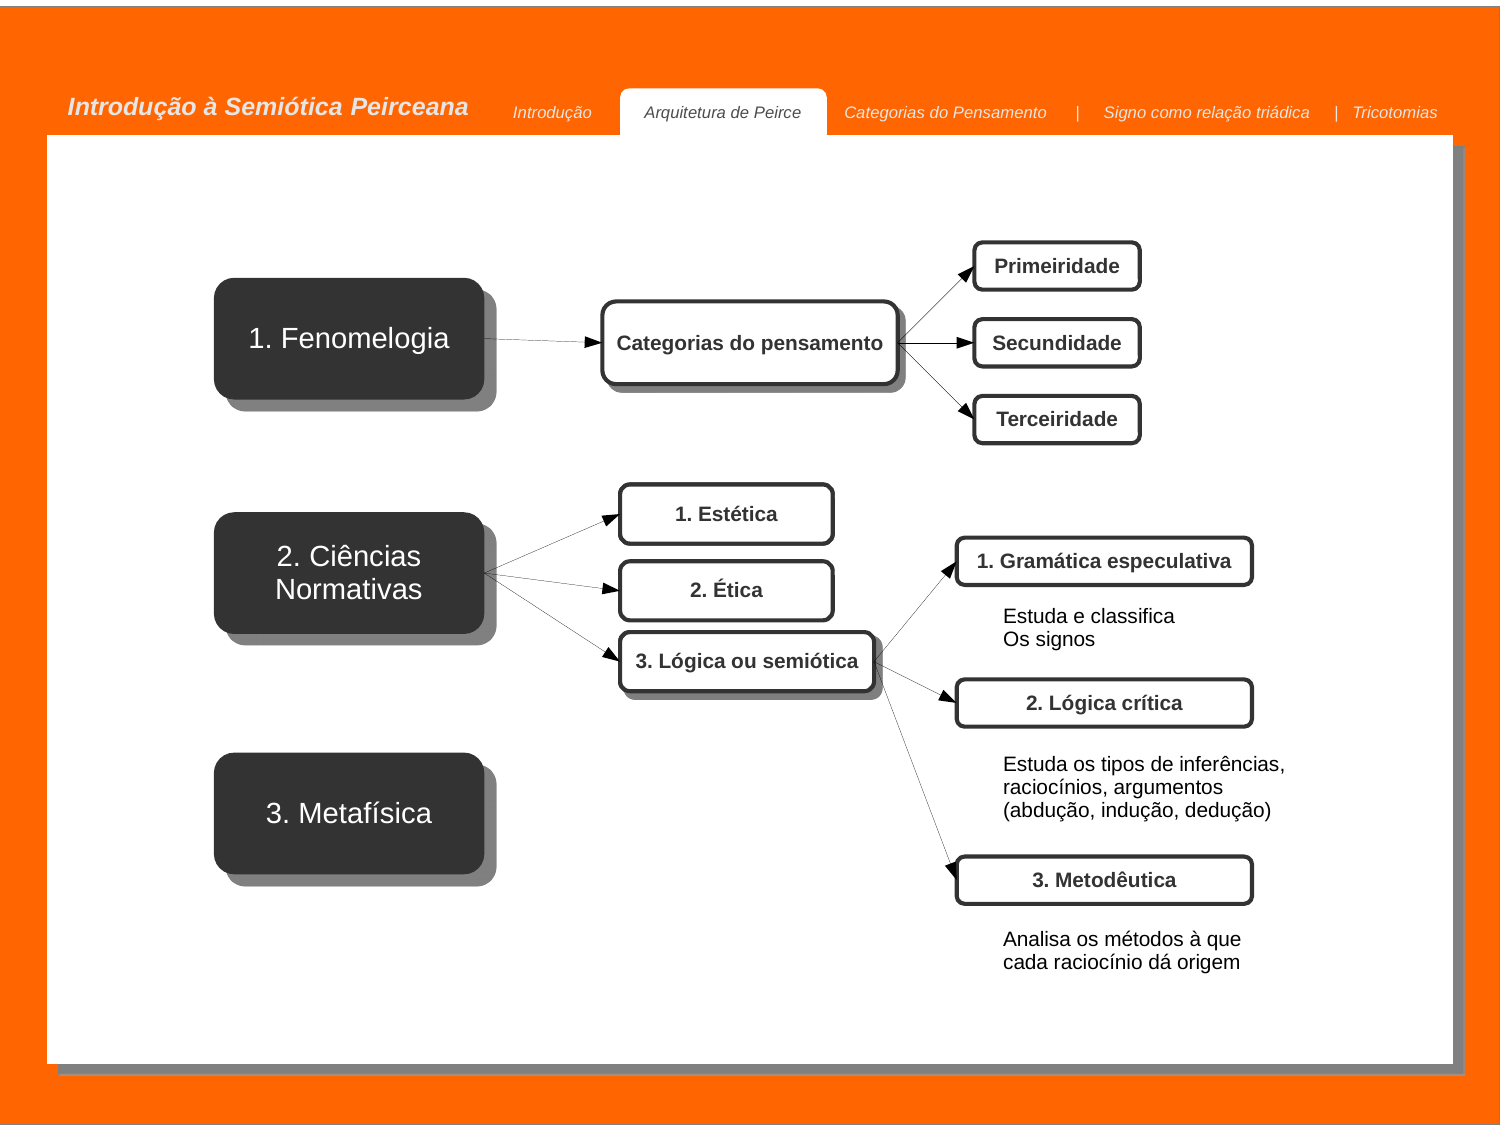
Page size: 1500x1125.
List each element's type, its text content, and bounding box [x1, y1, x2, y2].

text_box Terceiridade [974, 395, 1140, 444]
text_box 1. Fenomelogia [213, 277, 485, 400]
text_box Estuda e classifica Os signos [988, 597, 1284, 659]
text_box Estuda os tipos de inferências, raciocínios, argumentos (abdução, indução, dedução) [988, 745, 1312, 829]
text_box 3. Metodêutica [956, 856, 1253, 904]
text_box Analisa os métodos à que cada raciocínio dá origem [988, 919, 1284, 981]
text_box Secundidade [974, 319, 1140, 367]
text_box 2. Ética [620, 561, 833, 621]
text_box 2. Lógica crítica [956, 679, 1253, 727]
text_box Categorias do pensamento [602, 301, 898, 385]
text_box Primeiridade [974, 242, 1140, 290]
text_box 3. Lógica ou semiótica [620, 632, 875, 692]
text_box 1. Gramática especulativa [956, 537, 1253, 585]
text_box 2. Ciências Normativas [213, 512, 485, 634]
text_box 3. Metafísica [213, 752, 485, 875]
text_box 1. Estética [620, 484, 833, 544]
